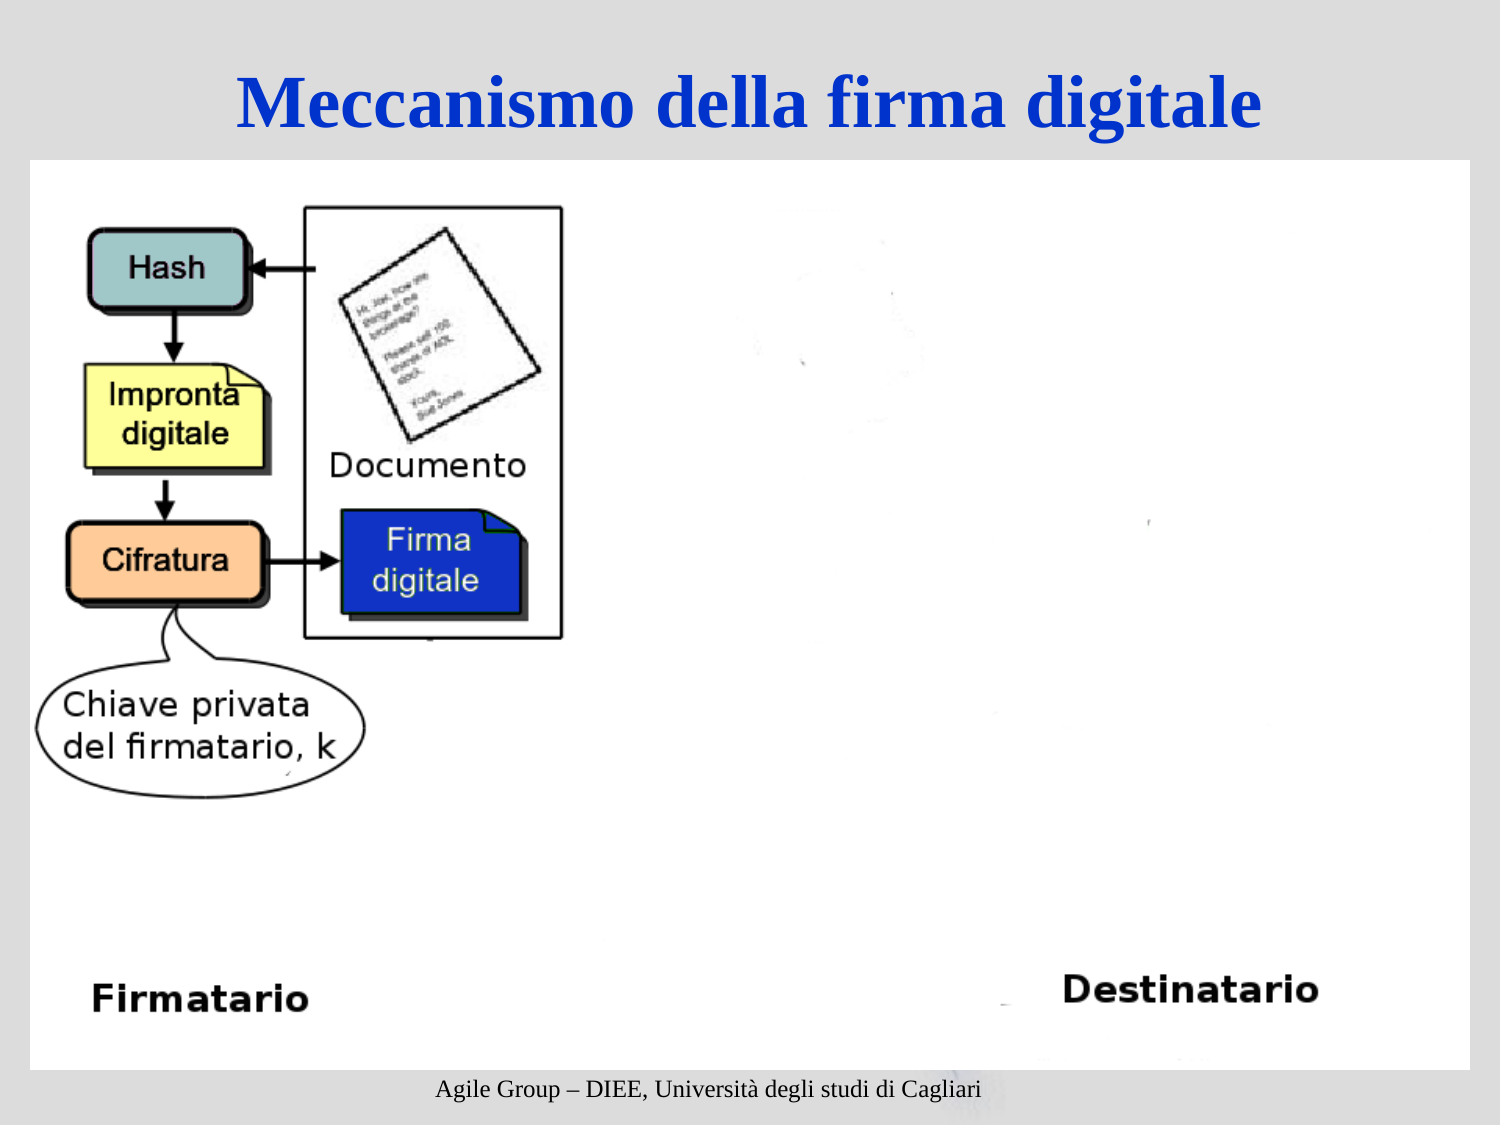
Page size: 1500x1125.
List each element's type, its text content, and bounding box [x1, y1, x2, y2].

picture [0, 0, 1500, 1125]
title Meccanismo della firma digitale [112, 8, 1388, 160]
